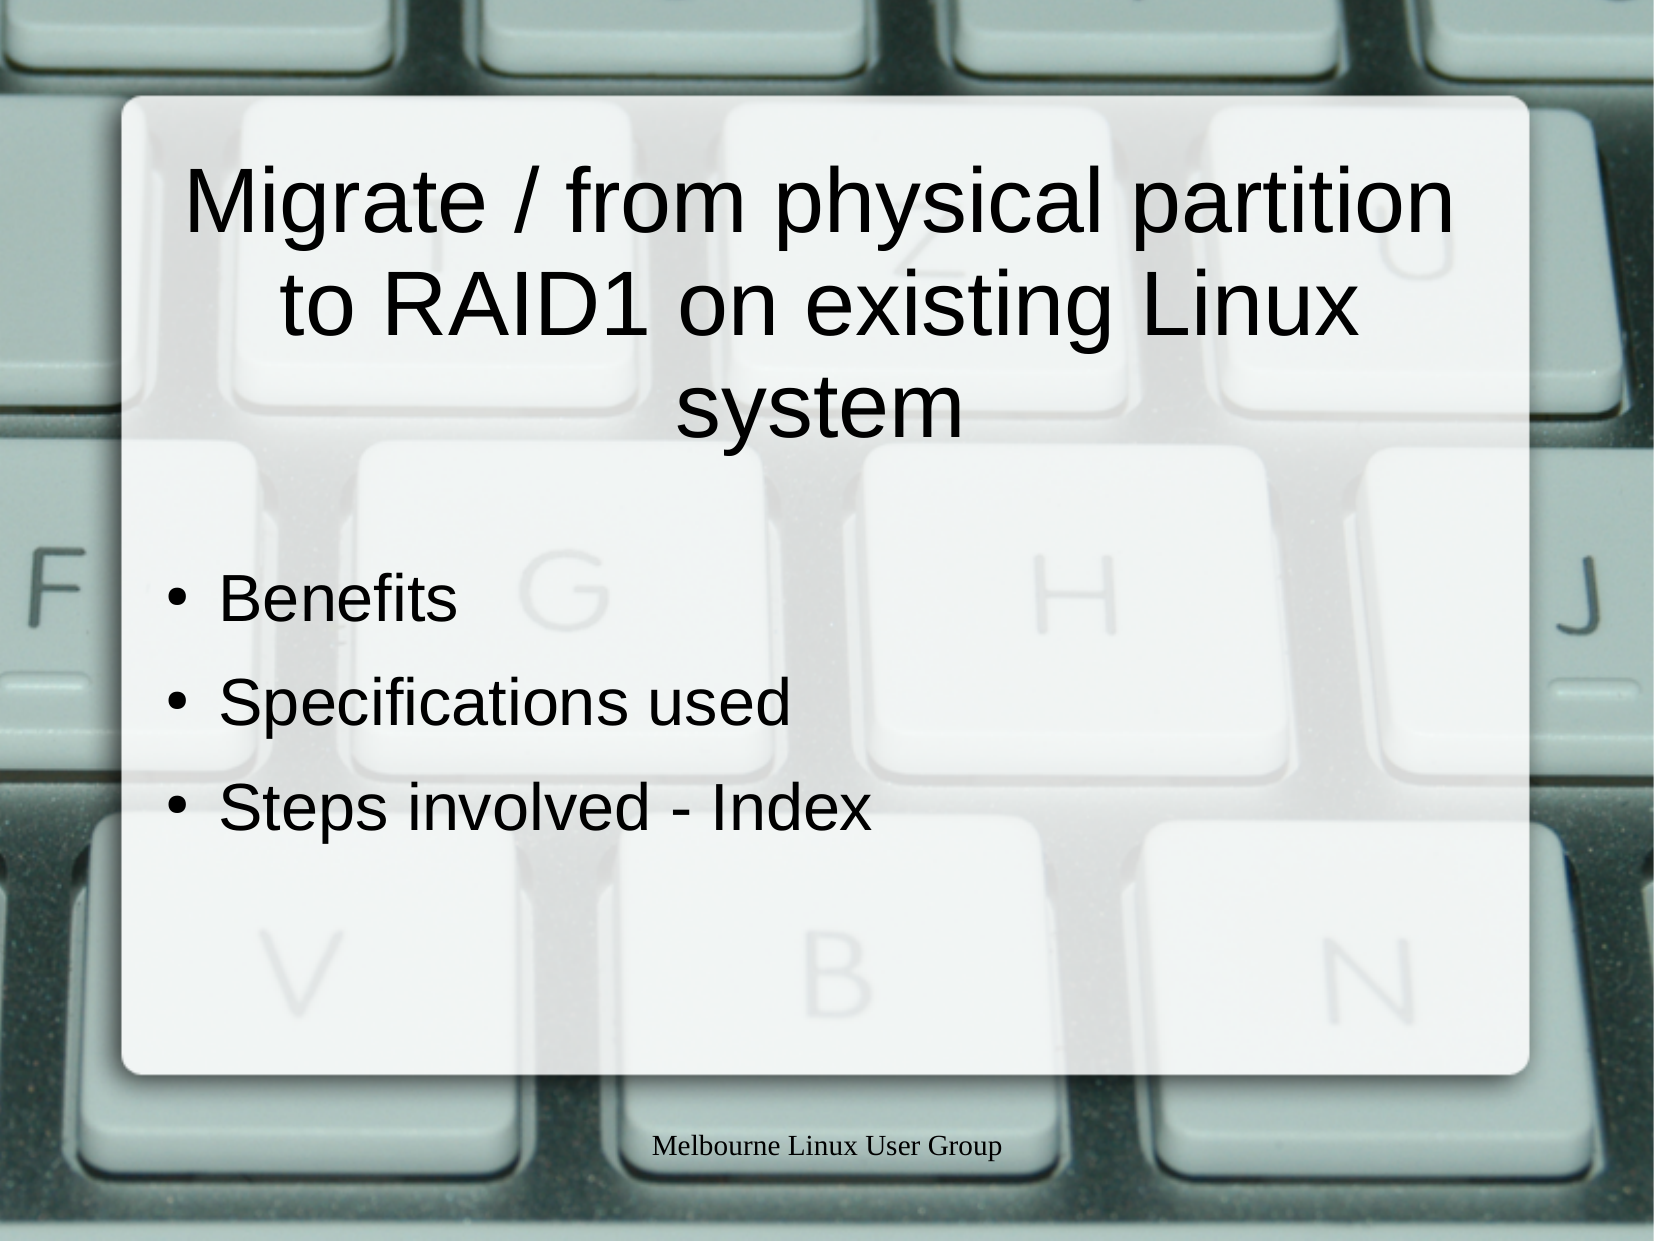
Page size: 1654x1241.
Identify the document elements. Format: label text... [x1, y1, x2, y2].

picture [0, 0, 1654, 1241]
title Migrate / from physical partition to RAID1 on existing Linux system [135, 149, 1506, 458]
list Benefits Specifications used Steps involved - Index [147, 561, 1506, 945]
